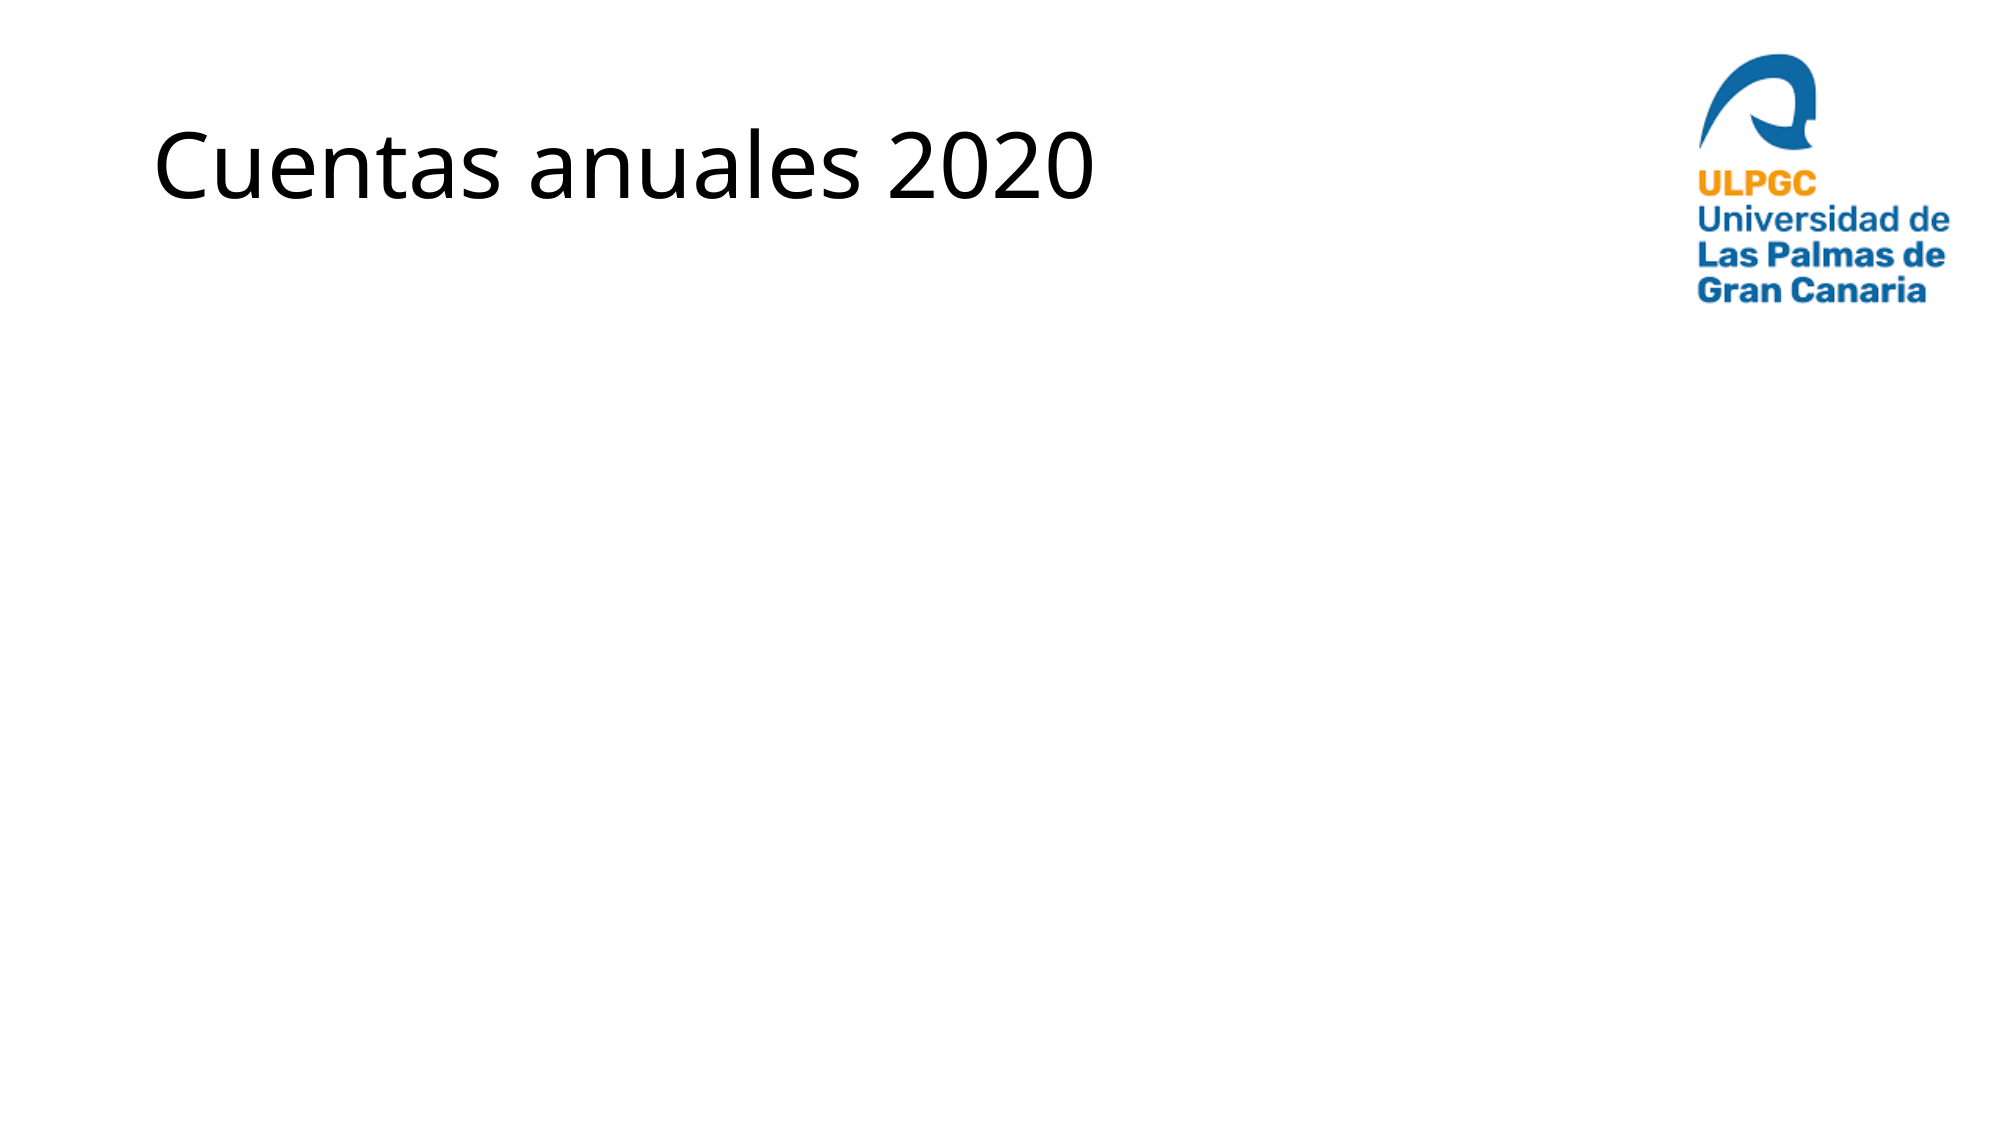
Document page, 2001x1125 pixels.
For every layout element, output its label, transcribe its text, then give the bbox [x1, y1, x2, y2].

title Cuentas anuales 2020 [137, 59, 1648, 278]
picture [1648, 4, 2000, 355]
